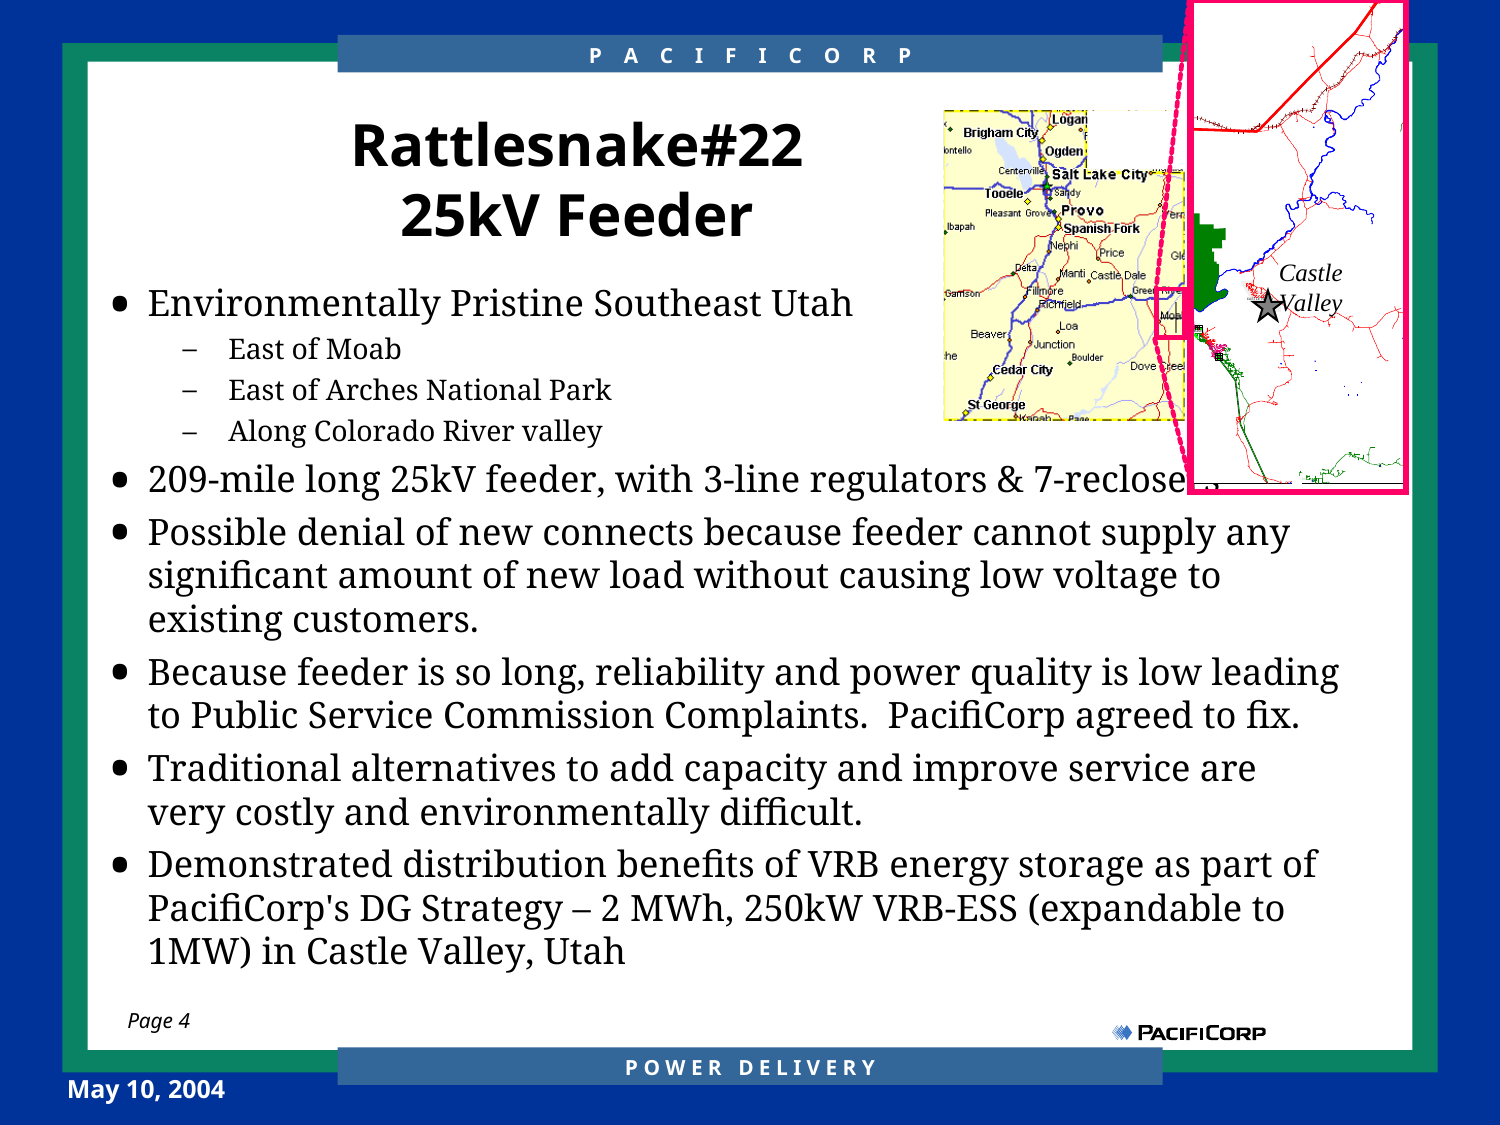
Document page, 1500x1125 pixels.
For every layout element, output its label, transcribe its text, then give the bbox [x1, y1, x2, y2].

text_box [1087, 110, 1174, 170]
list Environmentally Pristine Southeast Utah East of Moab East of Arches National Park Along Colorado River valley 209-mile long 25kV feeder, with 3-line regulators & 7-reclosers Possible denial of new connects because feeder cannot supply any significant amount of new load without causing low voltage to existing customers. Because feeder is so long, reliability and power quality is low leading to Public Service Commission Complaints. PacifiCorp agreed to fix. Traditional alternatives to add capacity and improve service are very costly and environmentally difficult. Demonstrated distribution benefits of VRB energy storage as part of PacifiCorp's DG Strategy – 2 MWh, 250kW VRB-ESS (expandable to 1MW) in Castle Valley, Utah [95, 272, 1358, 1011]
picture [1159, 291, 1182, 335]
title Rattlesnake#22 25kV Feeder [115, 134, 943, 222]
text_box [1253, 301, 1264, 321]
text_box Castle Valley [1264, 248, 1374, 324]
picture [1158, 340, 1185, 421]
text_box [1173, 110, 1187, 170]
picture [943, 110, 1172, 421]
picture [1194, 3, 1403, 484]
picture [1159, 170, 1185, 287]
